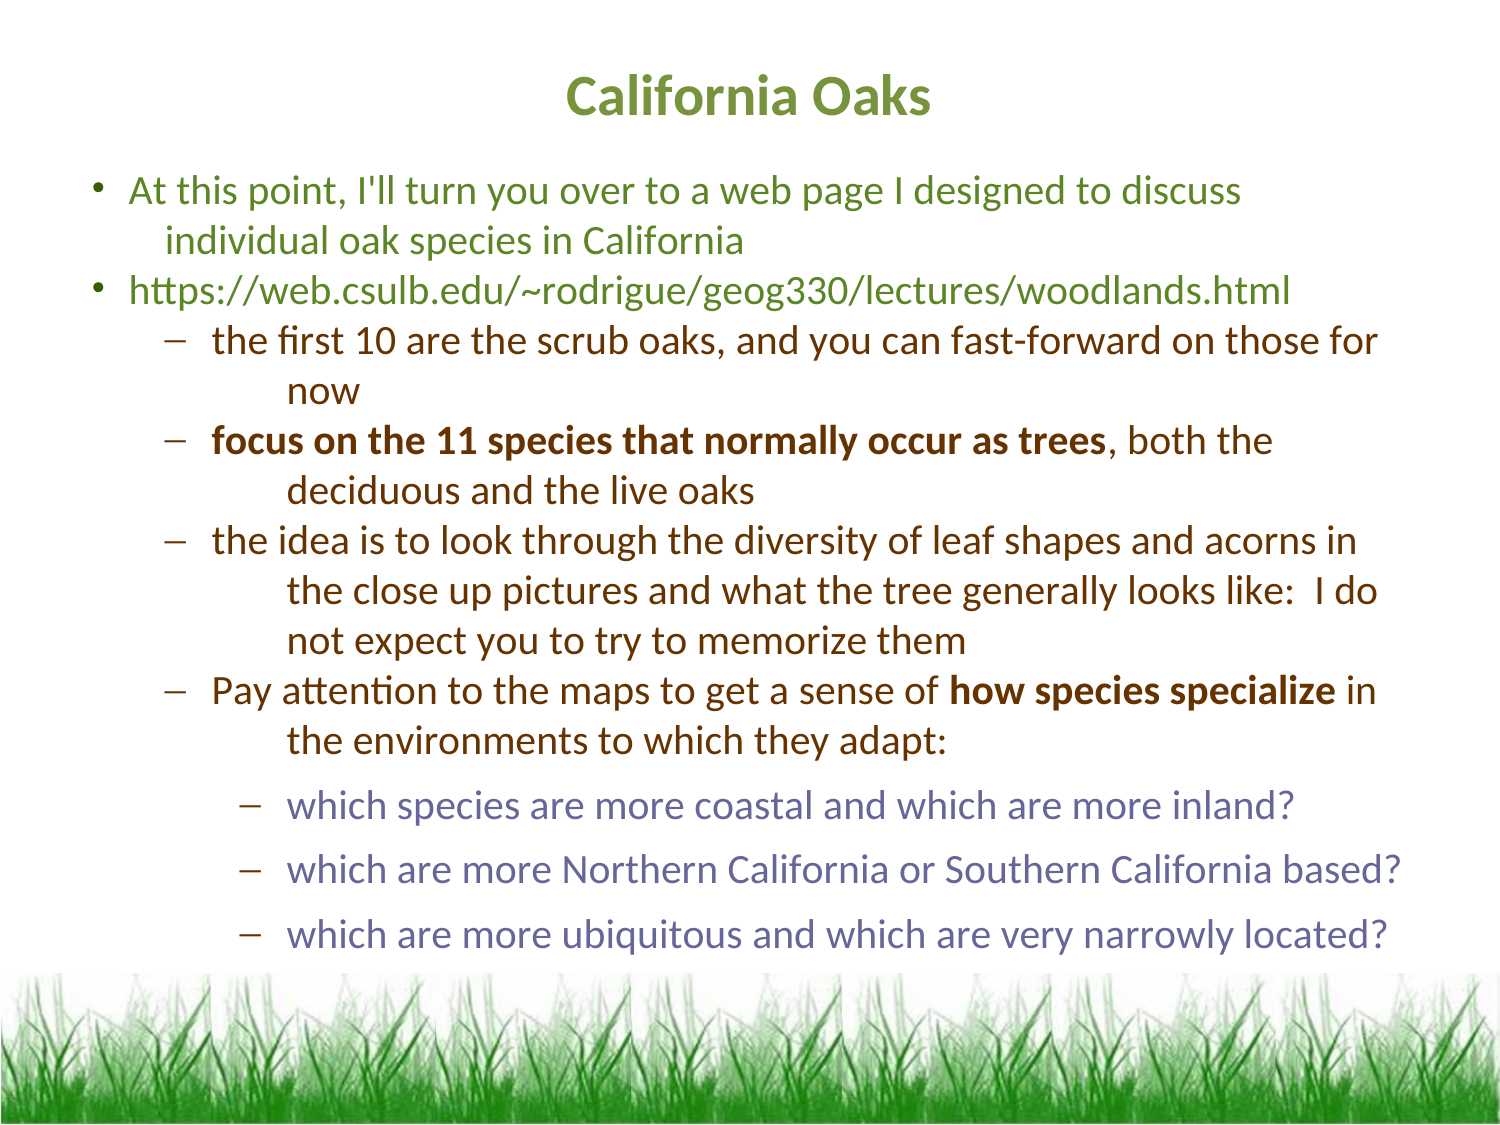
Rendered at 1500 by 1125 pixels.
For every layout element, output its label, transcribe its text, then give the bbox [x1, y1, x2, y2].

title California Oaks [74, 16, 1425, 167]
list At this point, I'll turn you over to a web page I designed to discuss individual oak species in California https://web.csulb.edu/~rodrigue/geog330/lectures/woodlands.html the first 10 are the scrub oaks, and you can fast-forward on those for now focus on the 11 species that normally occur as trees, both the deciduous and the live oaks the idea is to look through the diversity of leaf shapes and acorns in the close up pictures and what the tree generally looks like: I do not expect you to try to memorize them Pay attention to the maps to get a sense of how species specialize in the environments to which they adapt: which species are more coastal and which are more inland? which are more Northern California or Southern California based? which are more ubiquitous and which are very narrowly located? [75, 155, 1425, 965]
picture [0, 972, 1500, 1125]
